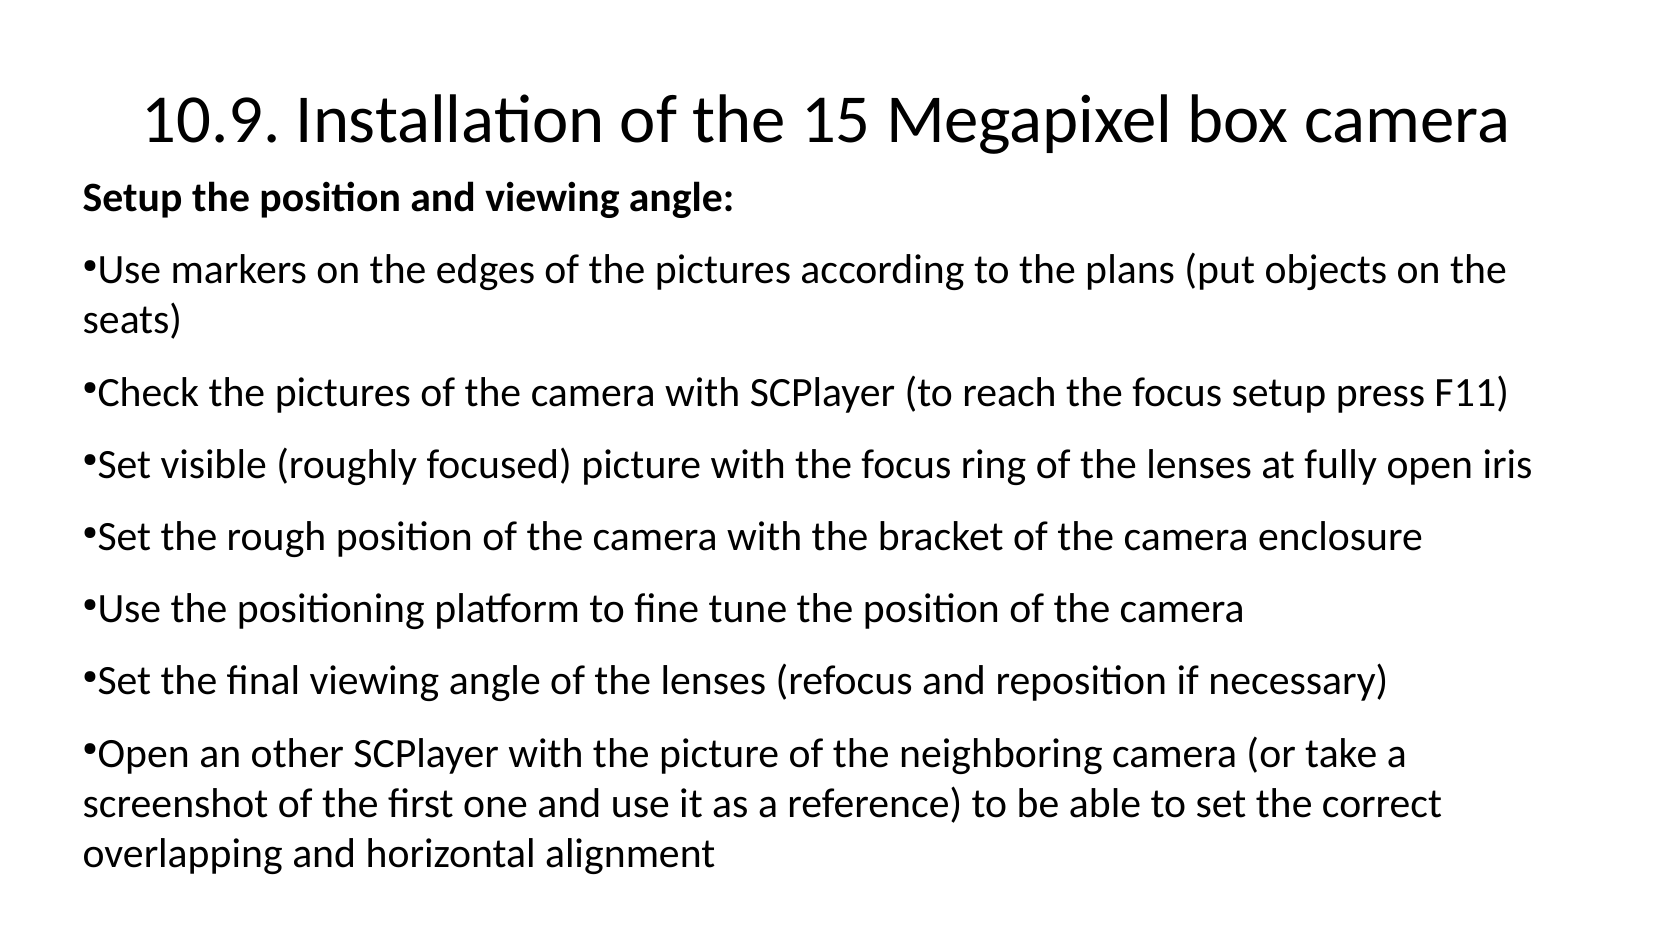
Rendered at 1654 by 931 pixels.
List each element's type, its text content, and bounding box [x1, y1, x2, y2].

subtitle Setup the position and viewing angle: Use markers on the edges of the pictures according to the plans (put objects on the seats) Check the pictures of the camera with SCPlayer (to reach the focus setup press F11) Set visible (roughly focused) picture with the focus ring of the lenses at fully open iris Set the rough position of the camera with the bracket of the camera enclosure Use the positioning platform to fine tune the position of the camera Set the final viewing angle of the lenses (refocus and reposition if necessary) Open an other SCPlayer with the picture of the neighboring camera (or take a screenshot of the first one and use it as a reference) to be able to set the correct overlapping and horizontal alignment [82, 169, 1571, 891]
title 10.9. Installation of the 15 Megapixel box camera [82, 73, 1571, 157]
